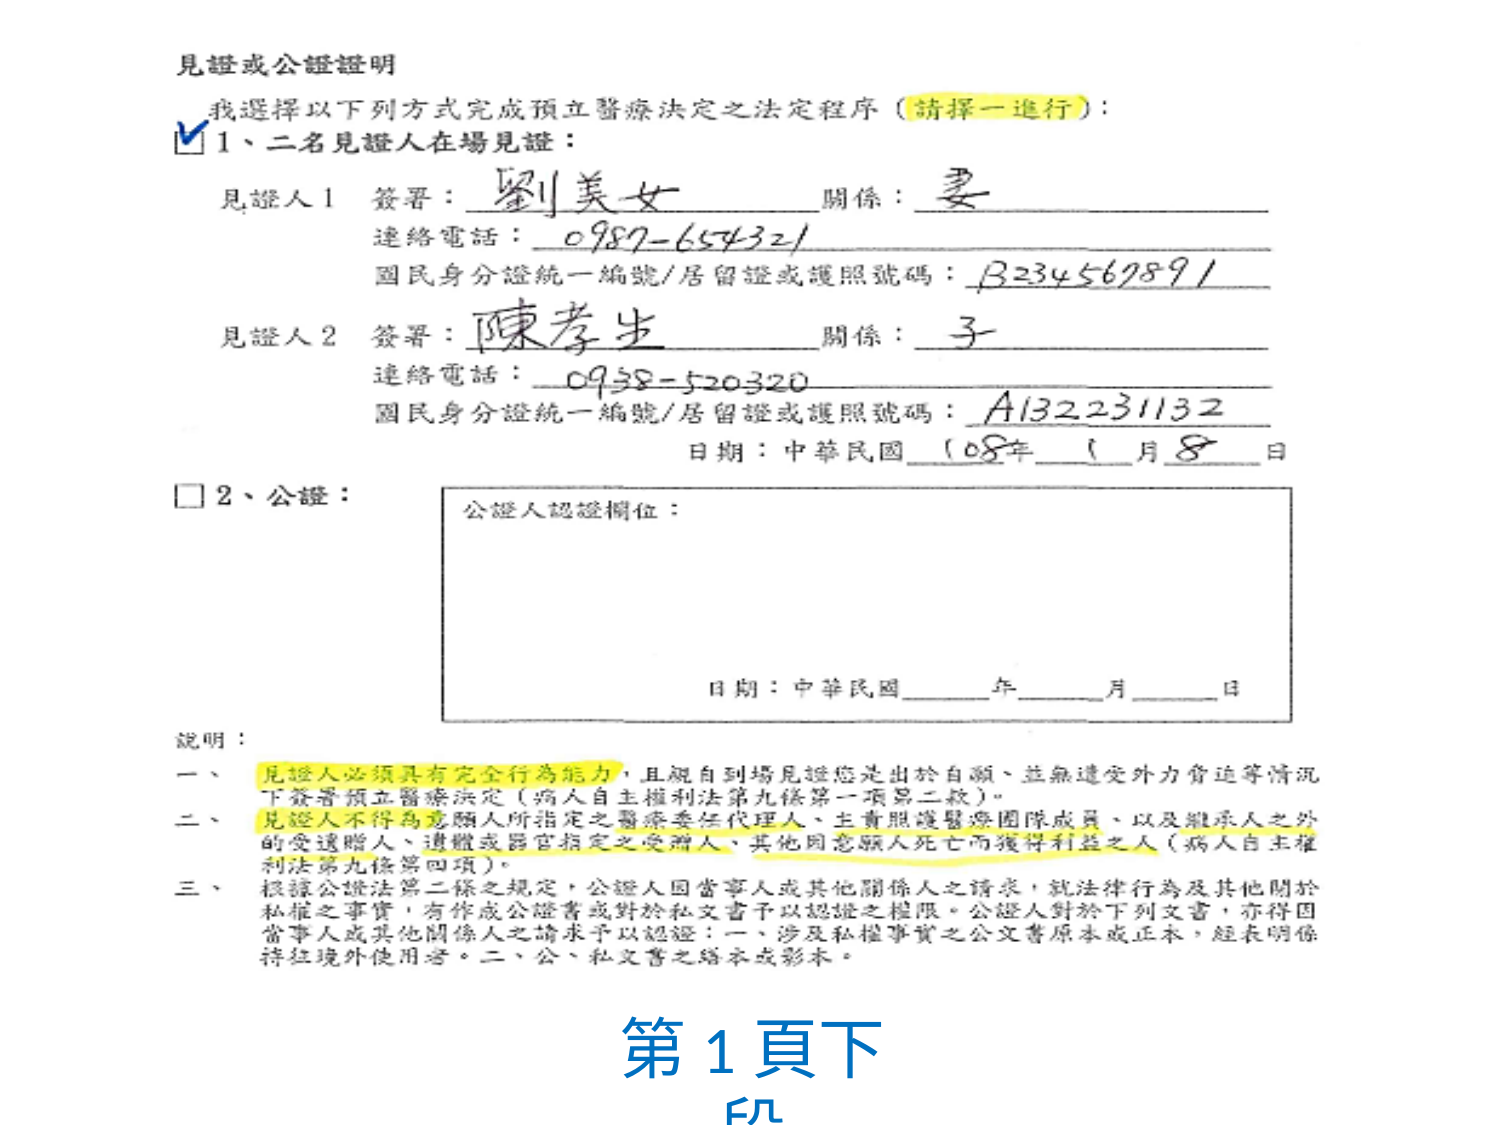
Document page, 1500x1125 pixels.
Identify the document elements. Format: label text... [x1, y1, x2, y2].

picture [144, 41, 1361, 1000]
text_box 第1頁下段 [577, 999, 928, 1125]
